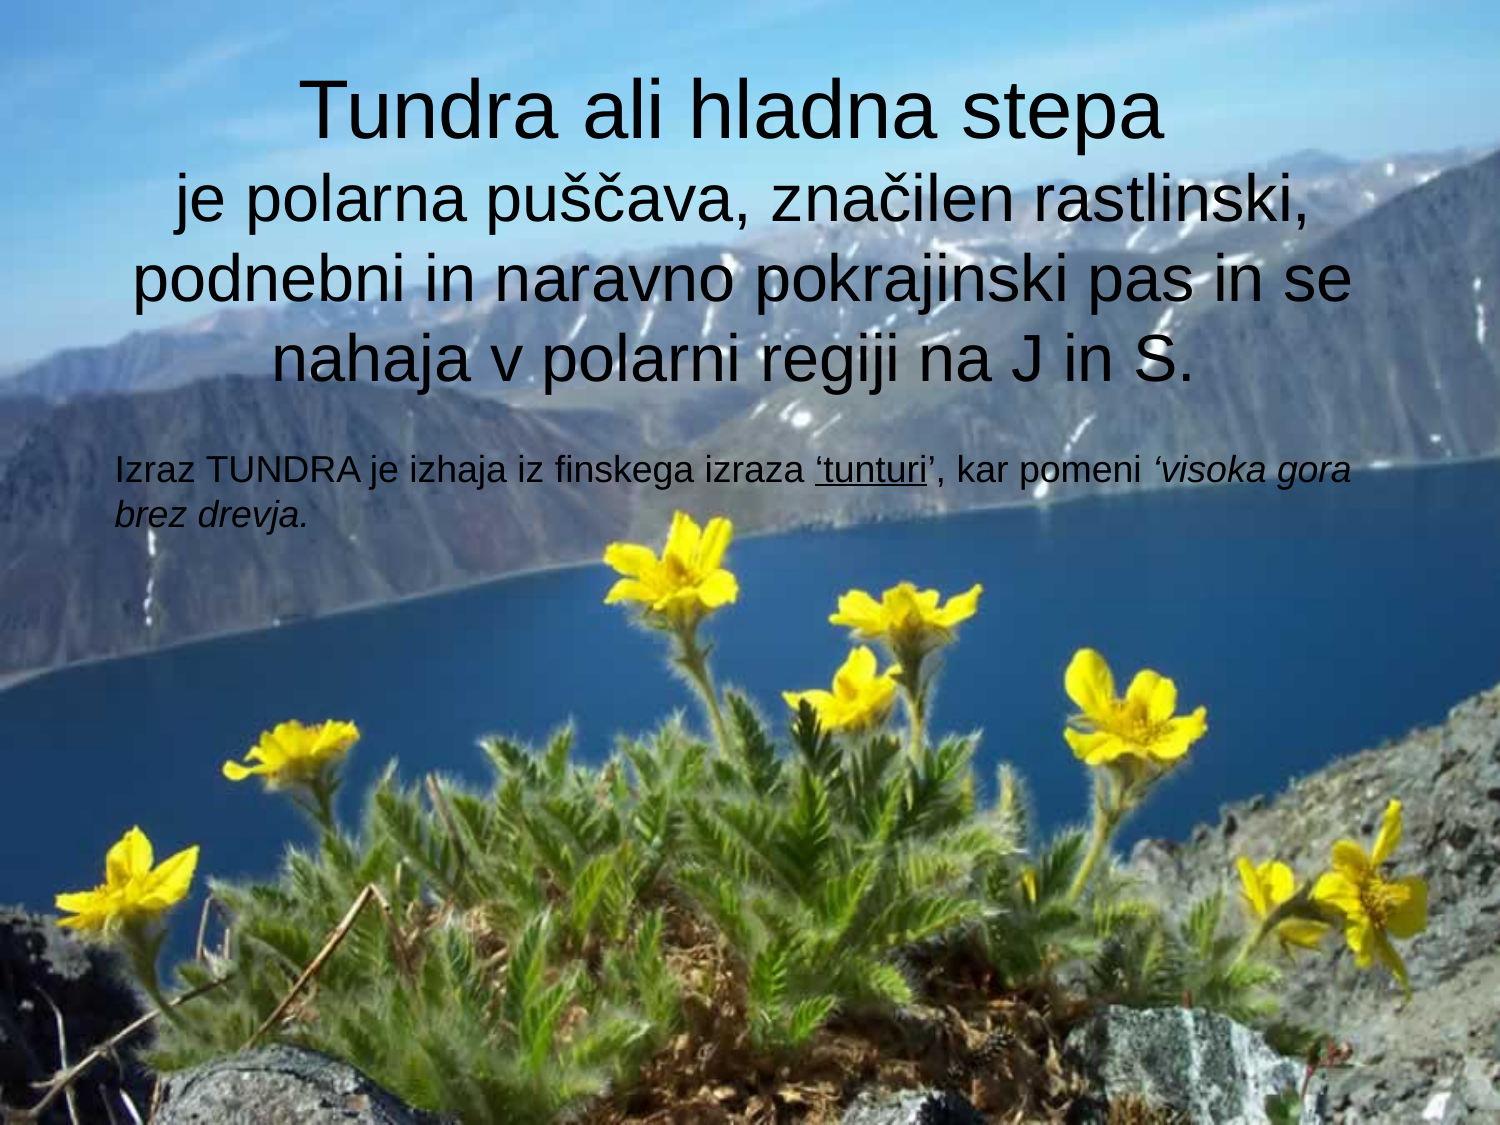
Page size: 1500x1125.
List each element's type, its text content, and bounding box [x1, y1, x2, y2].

title Tundra ali hladna stepa je polarna puščava, značilen rastlinski, podnebni in naravno pokrajinski pas in se nahaja v polarni regiji na J in S. [87, 137, 1400, 313]
list [137, 462, 1425, 1005]
text_box Izraz TUNDRA je izhaja iz finskega izraza ‘tunturi’, kar pomeni ‘visoka gora brez drevja. [99, 437, 1375, 600]
picture [0, 0, 1500, 1125]
